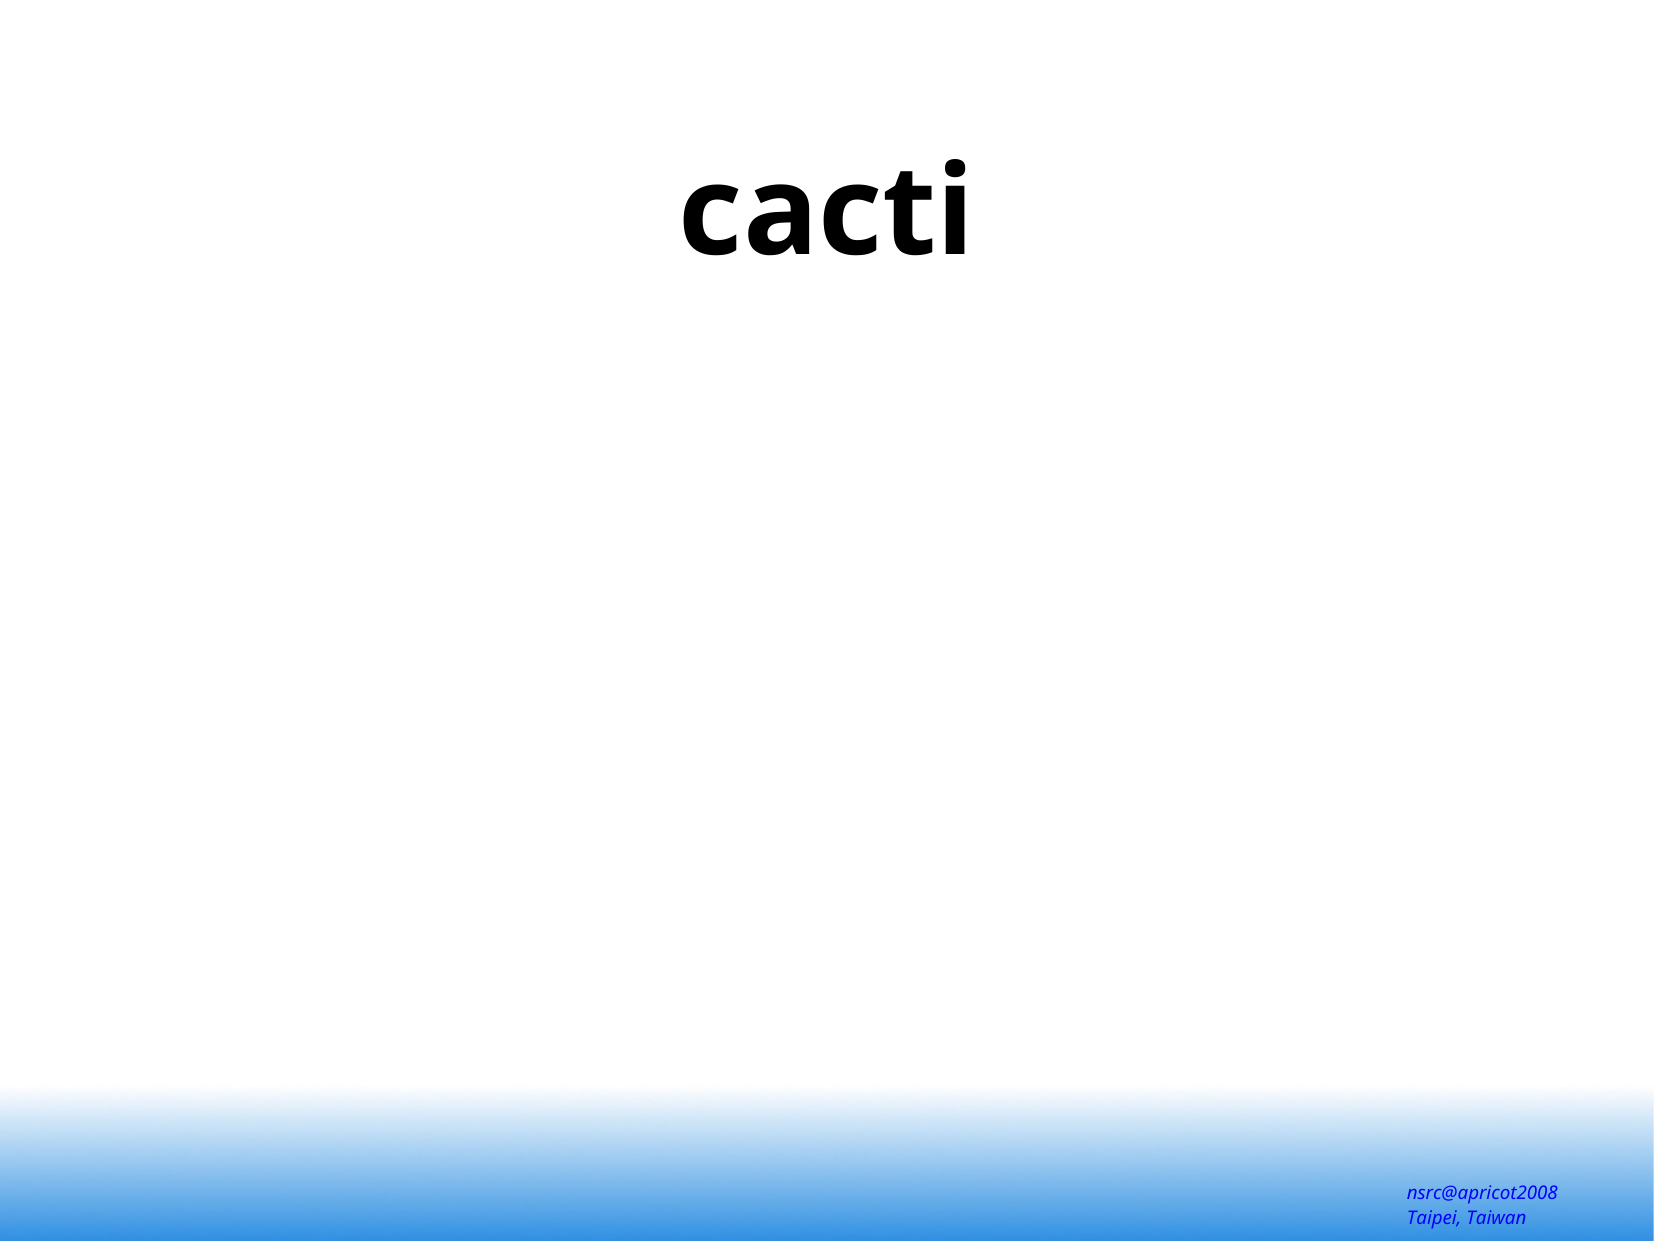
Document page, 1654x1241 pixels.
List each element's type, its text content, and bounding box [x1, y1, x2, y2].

title cacti [121, 102, 1534, 310]
picture [0, 1083, 1654, 1241]
